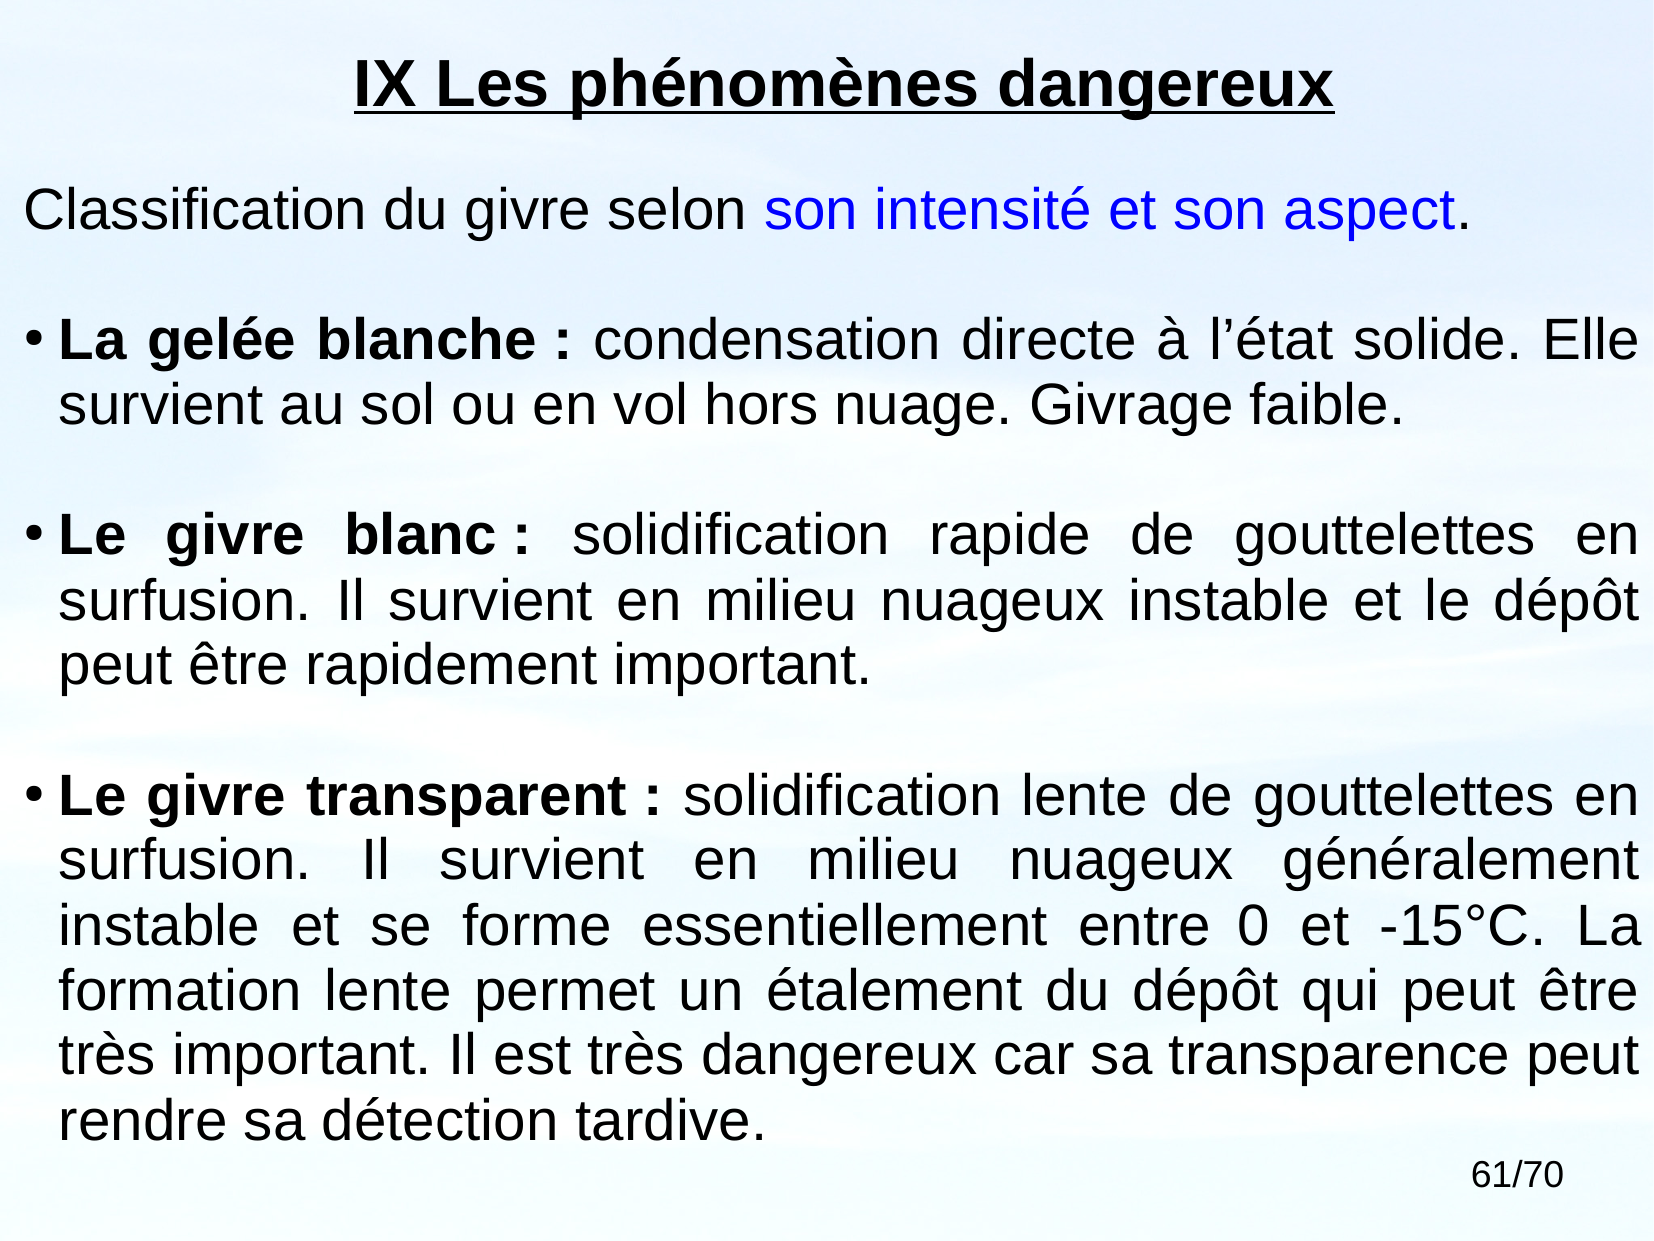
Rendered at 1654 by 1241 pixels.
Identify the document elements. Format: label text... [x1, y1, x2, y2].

text_box 18/70 [1456, 1145, 1654, 1217]
subtitle Classification du givre selon son intensité et son aspect. La gelée blanche : condensation directe à l’état solide. Elle survient au sol ou en vol hors nuage. Givrage faible. Le givre blanc : solidification rapide de gouttelettes en surfusion. Il survient en milieu nuageux instable et le dépôt peut être rapidement important. Le givre transparent : solidification lente de gouttelettes en surfusion. Il survient en milieu nuageux généralement instable et se forme essentiellement entre 0 et -15°C. La formation lente permet un étalement du dépôt qui peut être très important. Il est très dangereux car sa transparence peut rendre sa détection tardive. [23, 177, 1642, 1219]
title IX Les phénomènes dangereux [82, 46, 1571, 122]
picture [0, 0, 1654, 1241]
text_box [4, 251, 1493, 1085]
